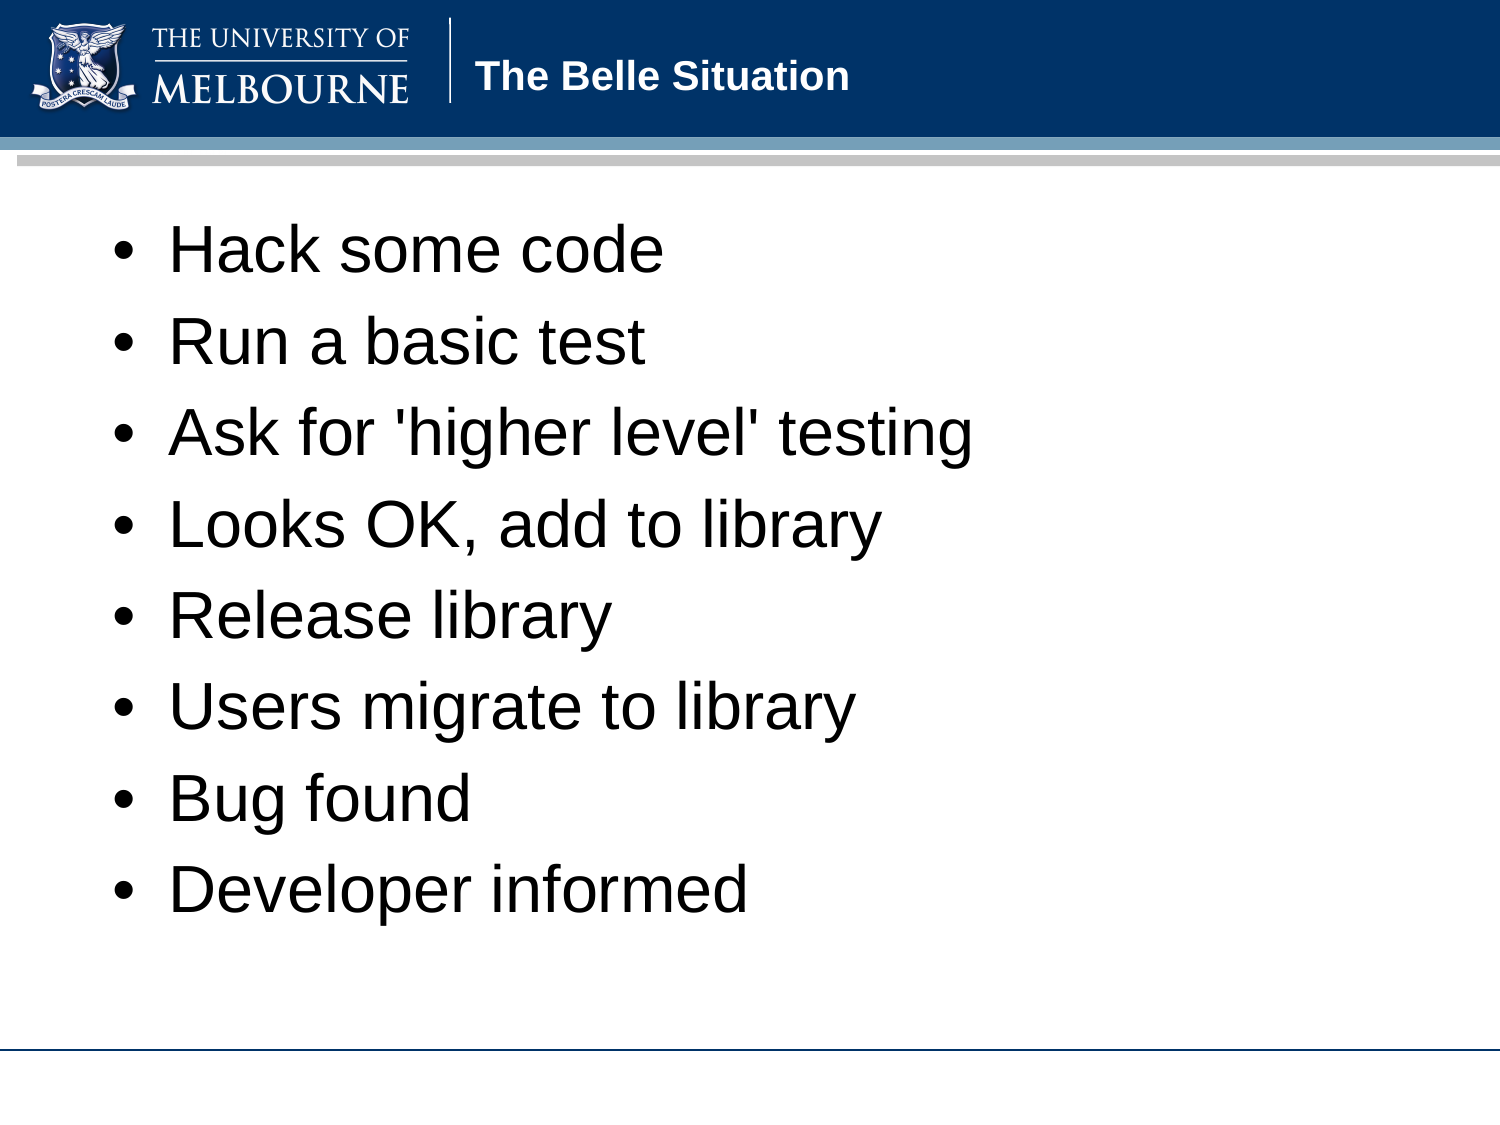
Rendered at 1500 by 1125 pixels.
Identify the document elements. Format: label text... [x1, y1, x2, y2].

title The Belle Situation [474, 19, 1450, 133]
picture [87, 150, 229, 155]
picture [24, 17, 413, 119]
list Hack some code Run a basic test Ask for 'higher level' testing Looks OK, add to library Release library Users migrate to library Bug found Developer informed [112, 212, 1388, 1001]
